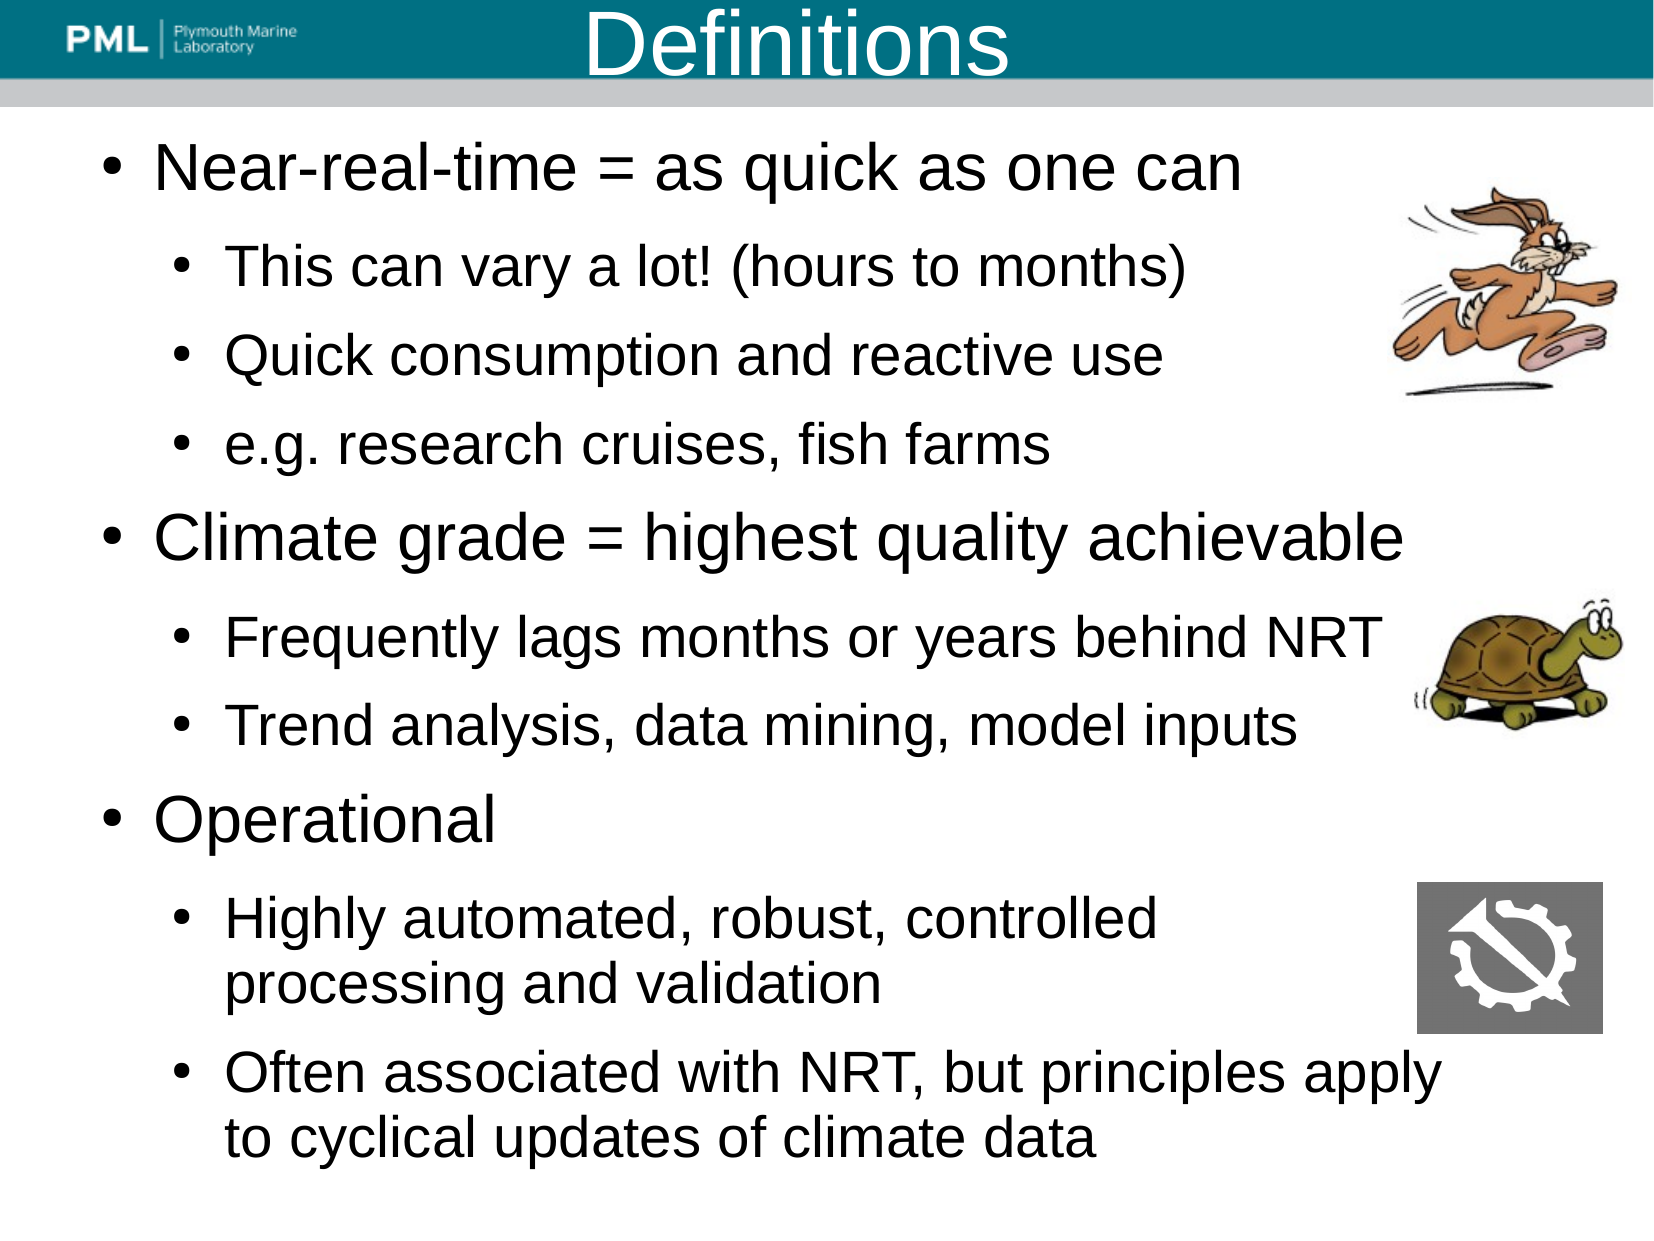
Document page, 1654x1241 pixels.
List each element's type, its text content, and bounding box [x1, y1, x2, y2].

picture [0, 0, 1654, 107]
list Near-real-time = as quick as one can This can vary a lot! (hours to months) Quick consumption and reactive use e.g. research cruises, fish farms Climate grade = highest quality achievable Frequently lags months or years behind NRT Trend analysis, data mining, model inputs Operational Highly automated, robust, controlled processing and validation Often associated with NRT, but principles apply to cyclical updates of climate data [82, 129, 1447, 1170]
title Definitions [324, 0, 1270, 96]
picture [1447, 501, 1625, 746]
picture [1387, 177, 1632, 421]
picture [1417, 882, 1603, 1034]
